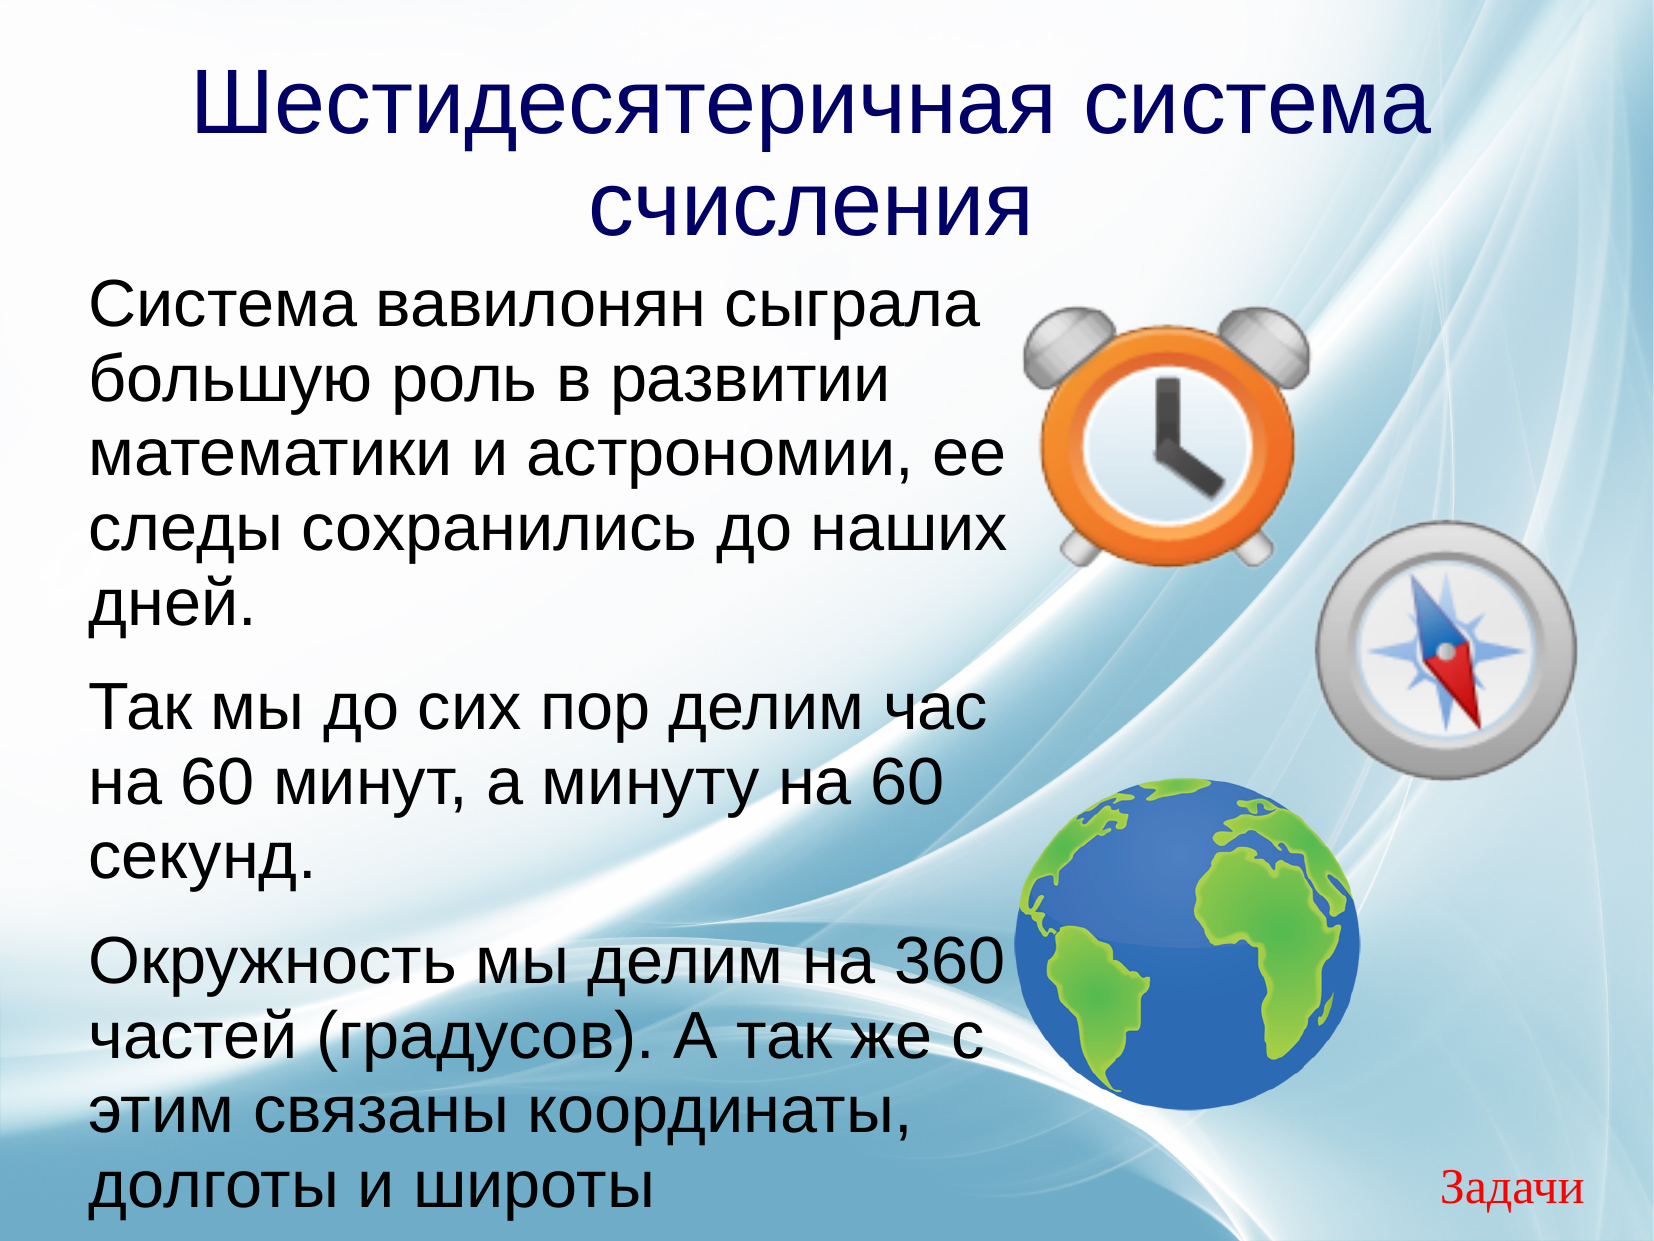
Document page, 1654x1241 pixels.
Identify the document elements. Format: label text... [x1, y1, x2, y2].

text_box Задачи [1425, 1151, 1625, 1223]
picture [0, 0, 1654, 1241]
list Система вавилонян сыграла большую роль в развитии математики и астрономии, ее следы сохранились до наших дней. Так мы до сих пор делим час на 60 минут, а минуту на 60 секунд. Окружность мы делим на 360 частей (градусов). А так же с этим связаны координаты, долготы и широты [88, 265, 1034, 1241]
title Шестидесятеричная система счисления [29, 49, 1595, 257]
